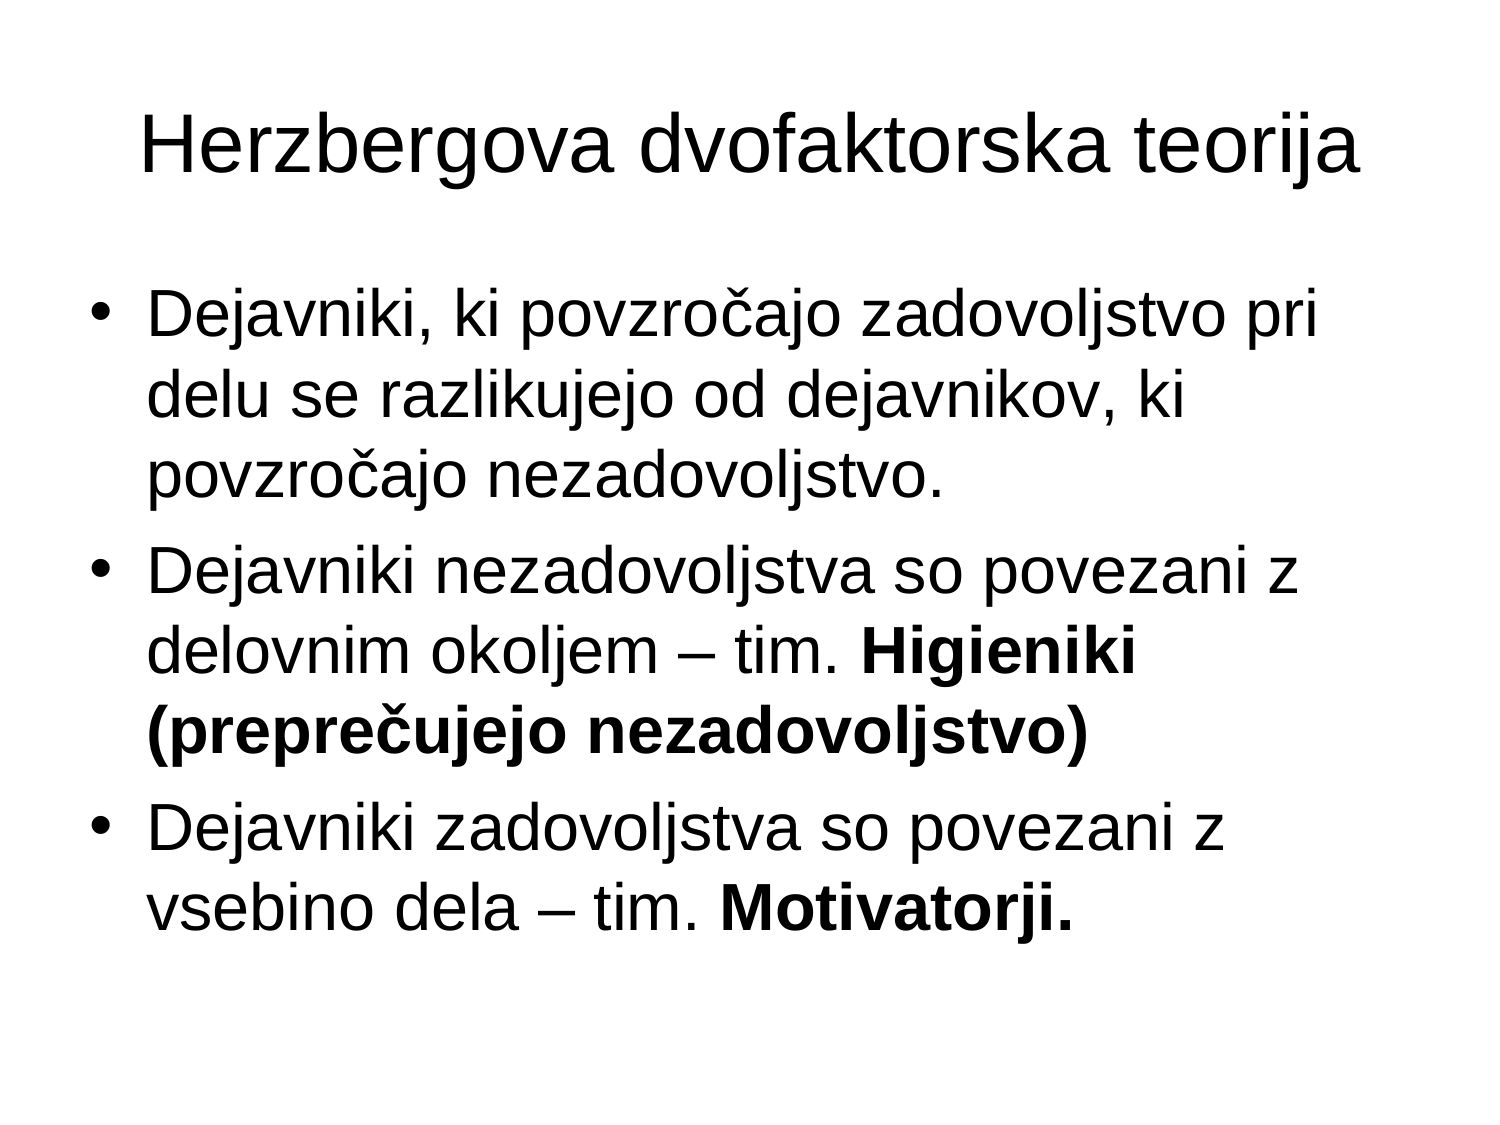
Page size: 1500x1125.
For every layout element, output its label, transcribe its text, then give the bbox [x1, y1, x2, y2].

list Dejavniki, ki povzročajo zadovoljstvo pri delu se razlikujejo od dejavnikov, ki povzročajo nezadovoljstvo. Dejavniki nezadovoljstva so povezani z delovnim okoljem – tim. Higieniki (preprečujejo nezadovoljstvo) Dejavniki zadovoljstva so povezani z vsebino dela – tim. Motivatorji. [75, 262, 1426, 1006]
title Herzbergova dvofaktorska teorija [75, 45, 1426, 233]
